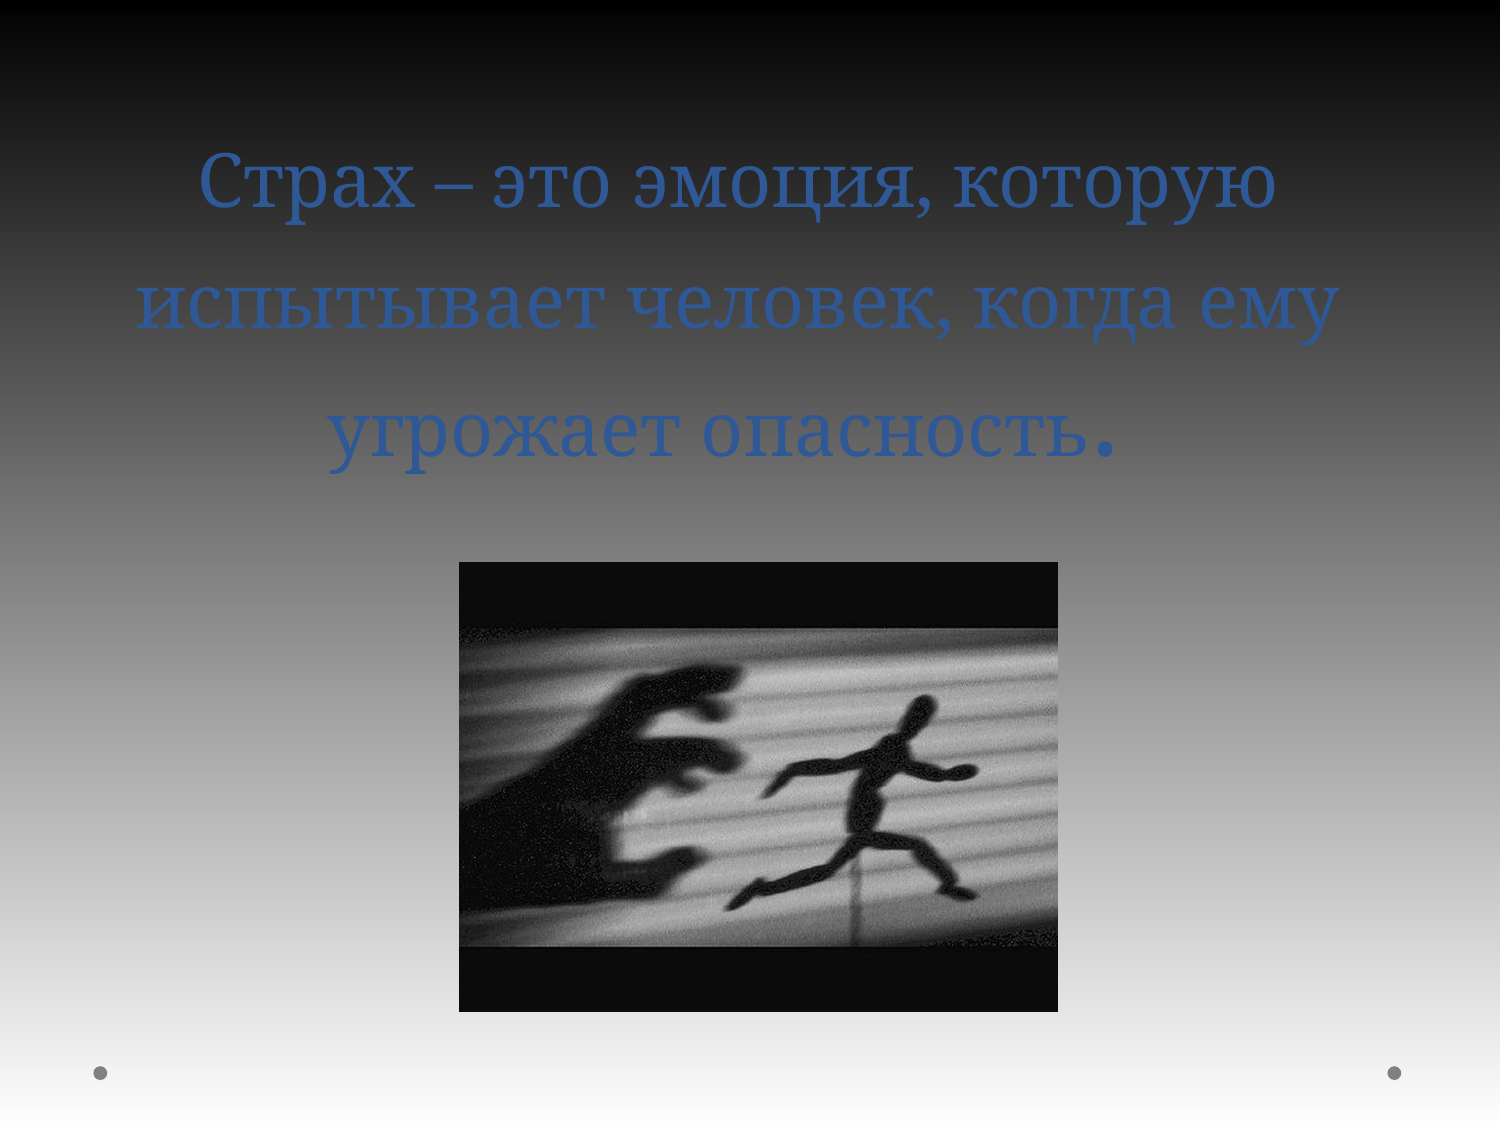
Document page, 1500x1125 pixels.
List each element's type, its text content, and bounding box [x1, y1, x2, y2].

title Страх – это эмоция, которую испытывает человек, когда ему угрожает опасность. [94, 94, 1382, 367]
picture [459, 562, 1058, 1012]
